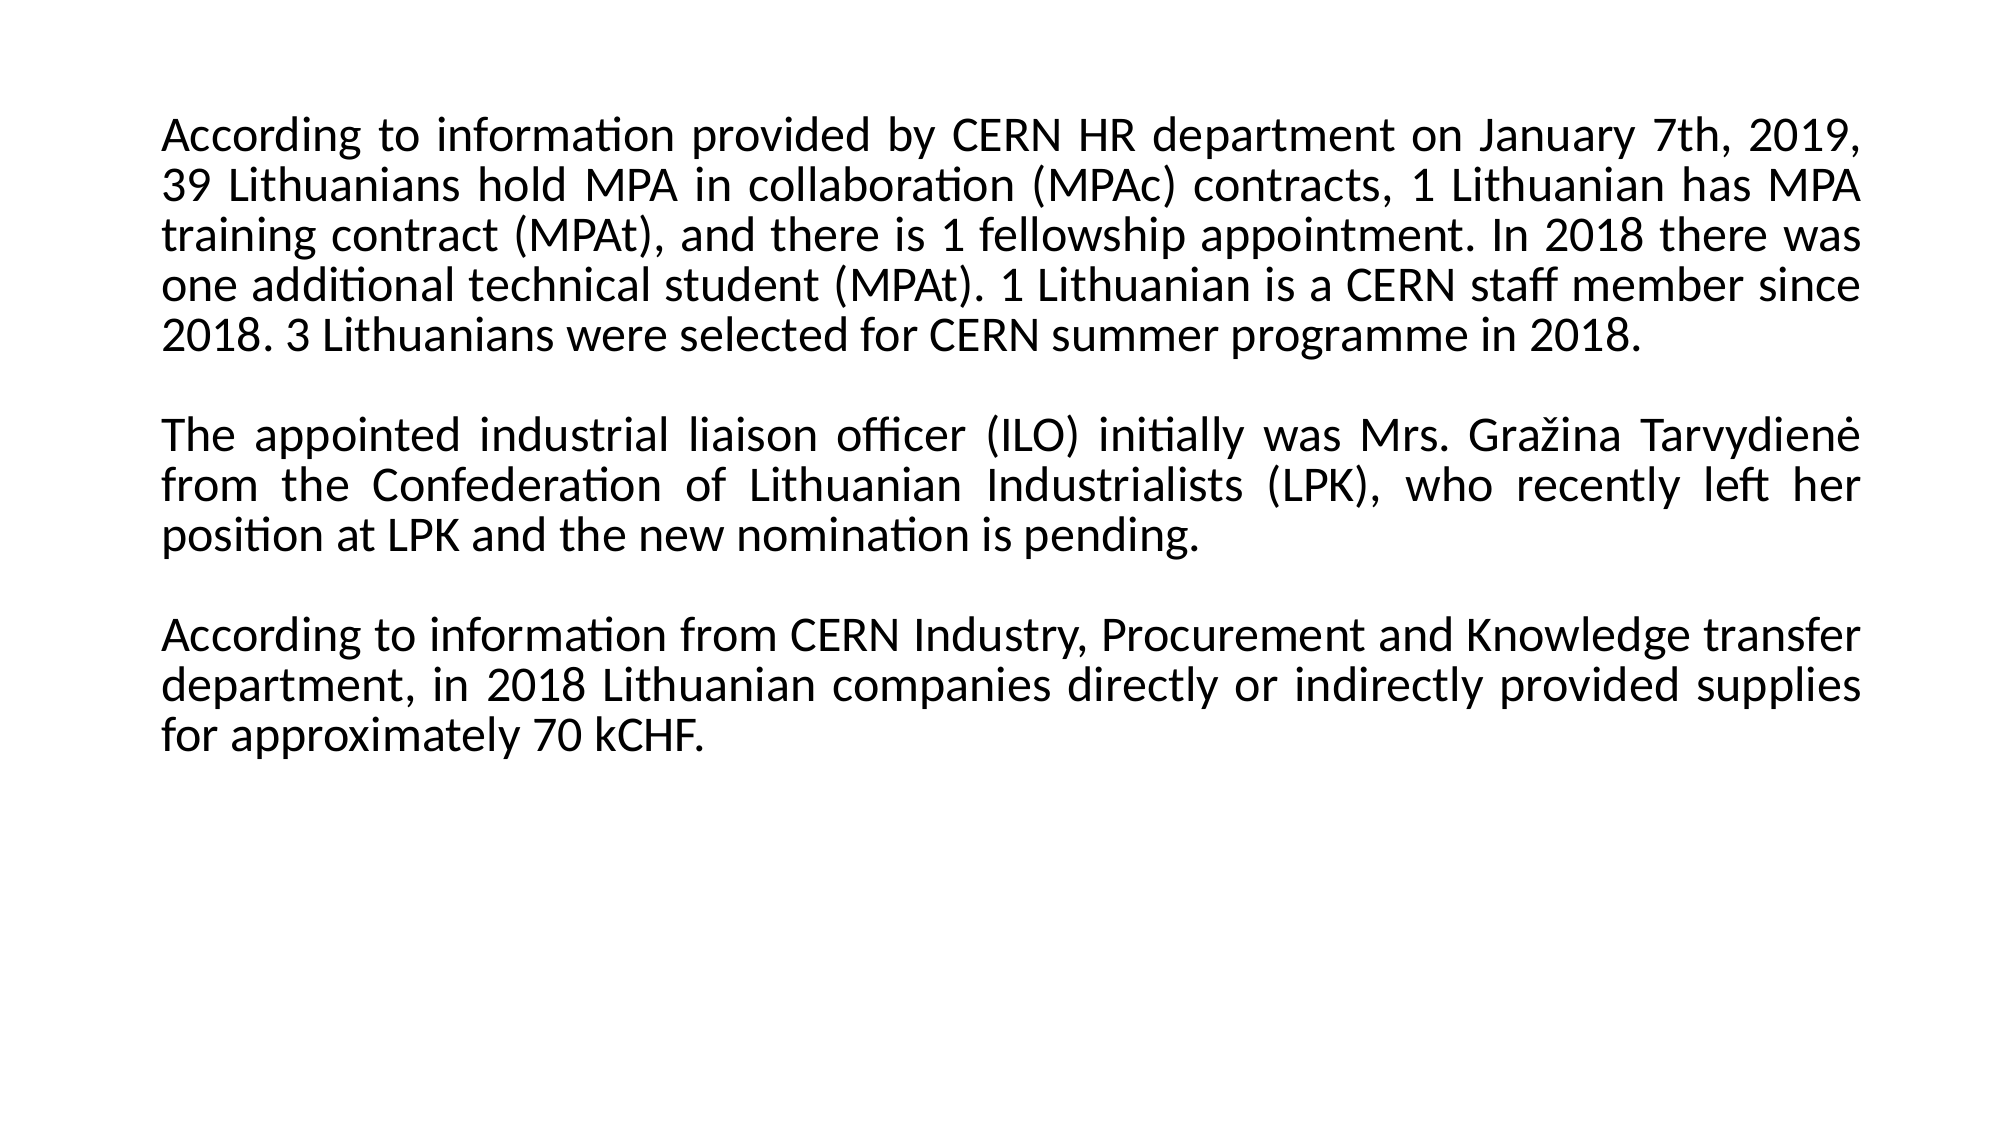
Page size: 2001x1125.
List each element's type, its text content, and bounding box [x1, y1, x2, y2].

text_box According to information provided by CERN HR department on January 7th, 2019, 39 Lithuanians hold MPA in collaboration (MPAc) contracts, 1 Lithuanian has MPA training contract (MPAt), and there is 1 fellowship appointment. In 2018 there was one additional technical student (MPAt). 1 Lithuanian is a CERN staff member since 2018. 3 Lithuanians were selected for CERN summer programme in 2018. The appointed industrial liaison officer (ILO) initially was Mrs. Gražina Tarvydienė from the Confederation of Lithuanian Industrialists (LPK), who recently left her position at LPK and the new nomination is pending. According to information from CERN Industry, Procurement and Knowledge transfer department, in 2018 Lithuanian companies directly or indirectly provided supplies for approximately 70 kCHF. [146, 106, 1878, 772]
